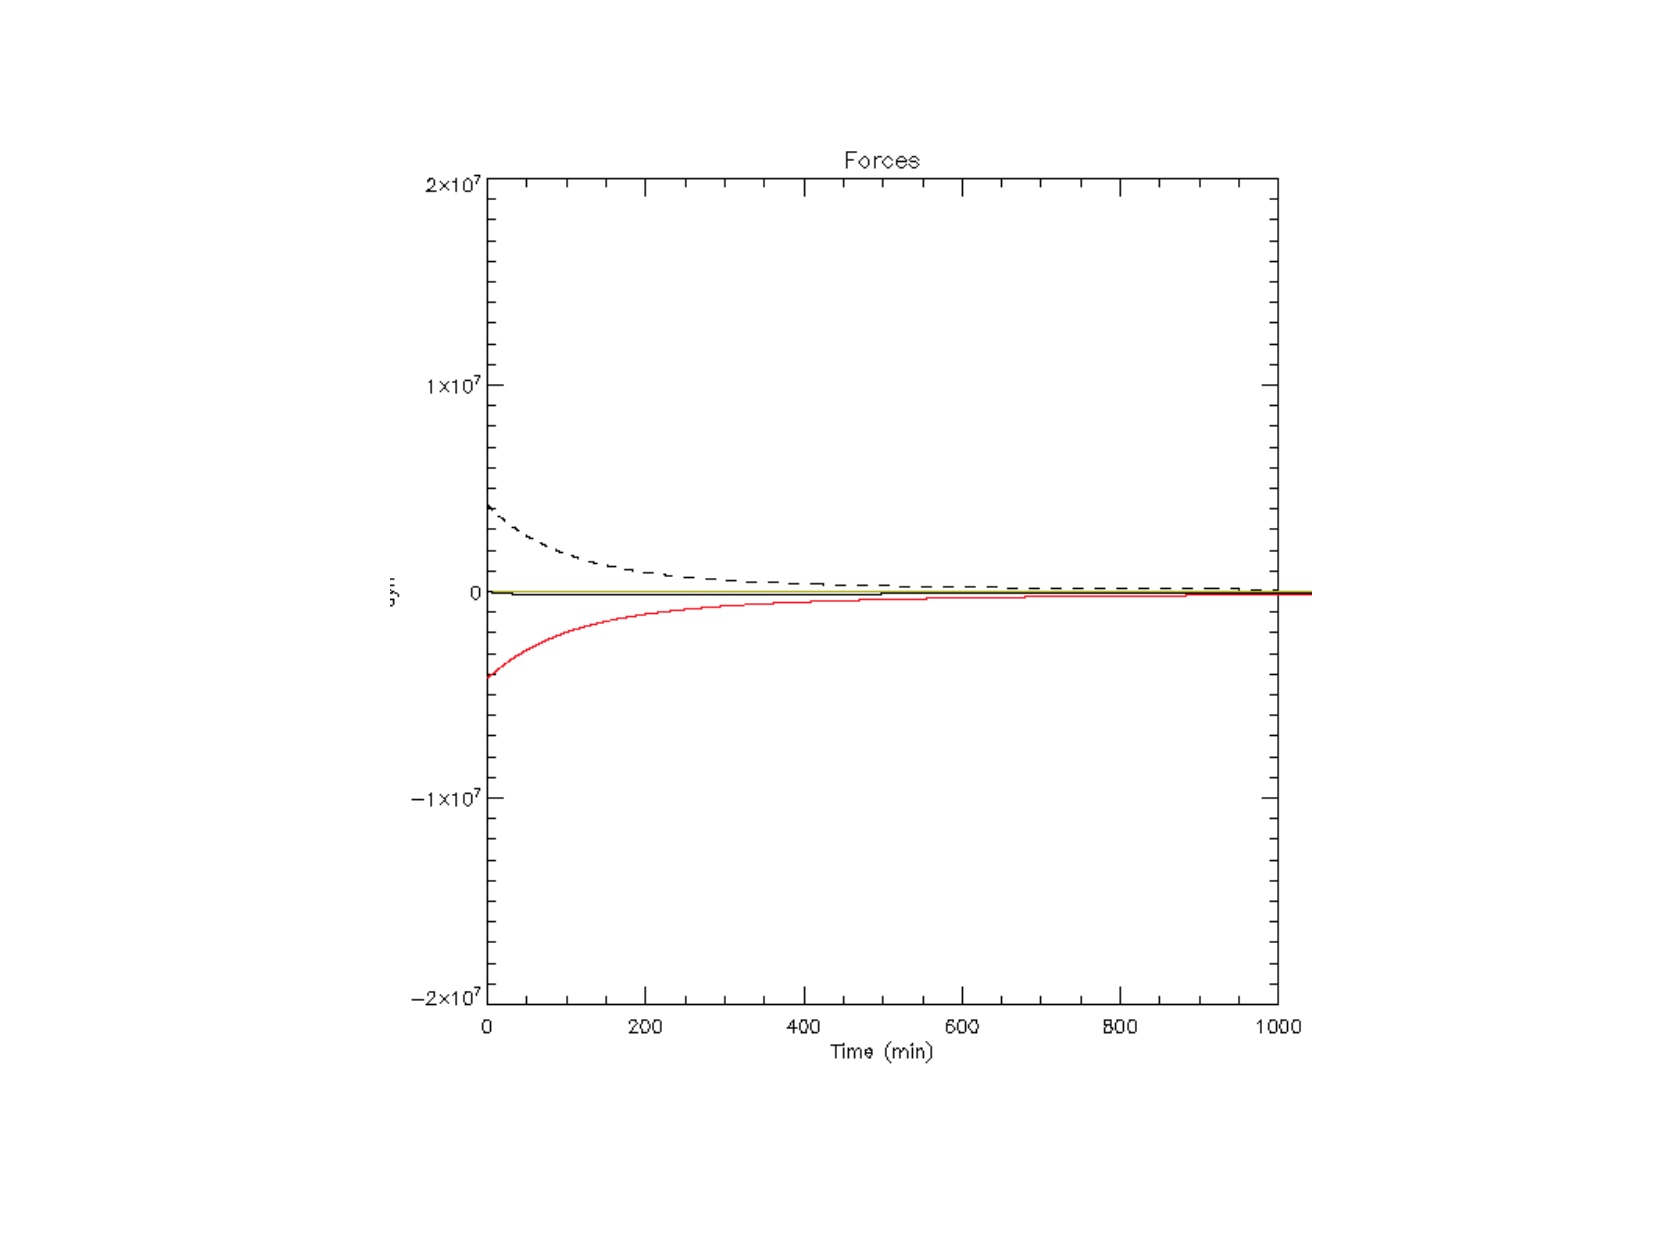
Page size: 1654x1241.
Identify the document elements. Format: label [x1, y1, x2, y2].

picture [390, 150, 1312, 1066]
